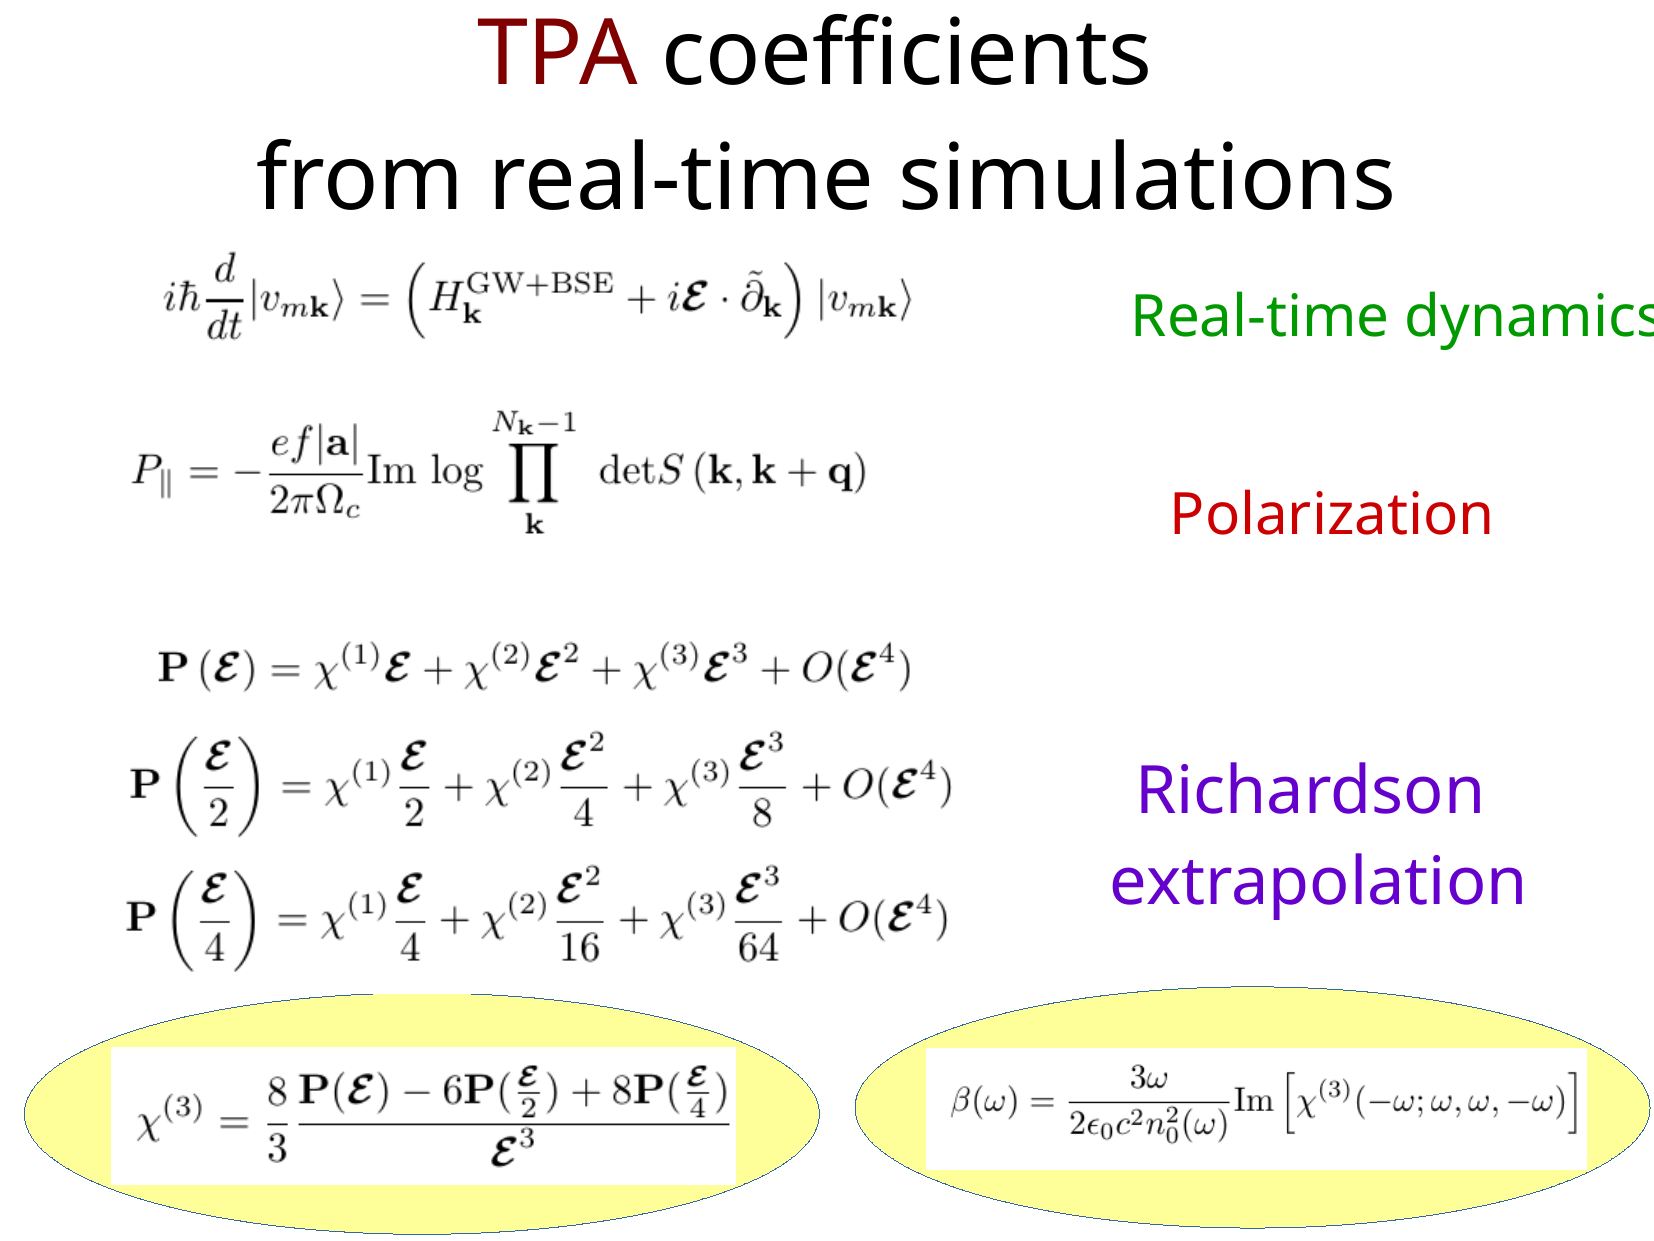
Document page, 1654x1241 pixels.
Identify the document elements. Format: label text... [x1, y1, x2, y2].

text_box Richardson extrapolation [1095, 735, 1576, 901]
picture [150, 239, 916, 347]
text_box Real-time dynamics [1072, 240, 1654, 350]
title TPA coefficients from real-time simulations [82, 0, 1571, 225]
picture [120, 634, 952, 706]
picture [113, 389, 871, 551]
picture [108, 860, 959, 994]
text_box [855, 986, 1651, 1229]
picture [126, 723, 974, 845]
text_box [24, 994, 820, 1235]
picture [926, 1048, 1587, 1171]
text_box Polarization [1155, 465, 1516, 556]
picture [111, 1047, 736, 1186]
